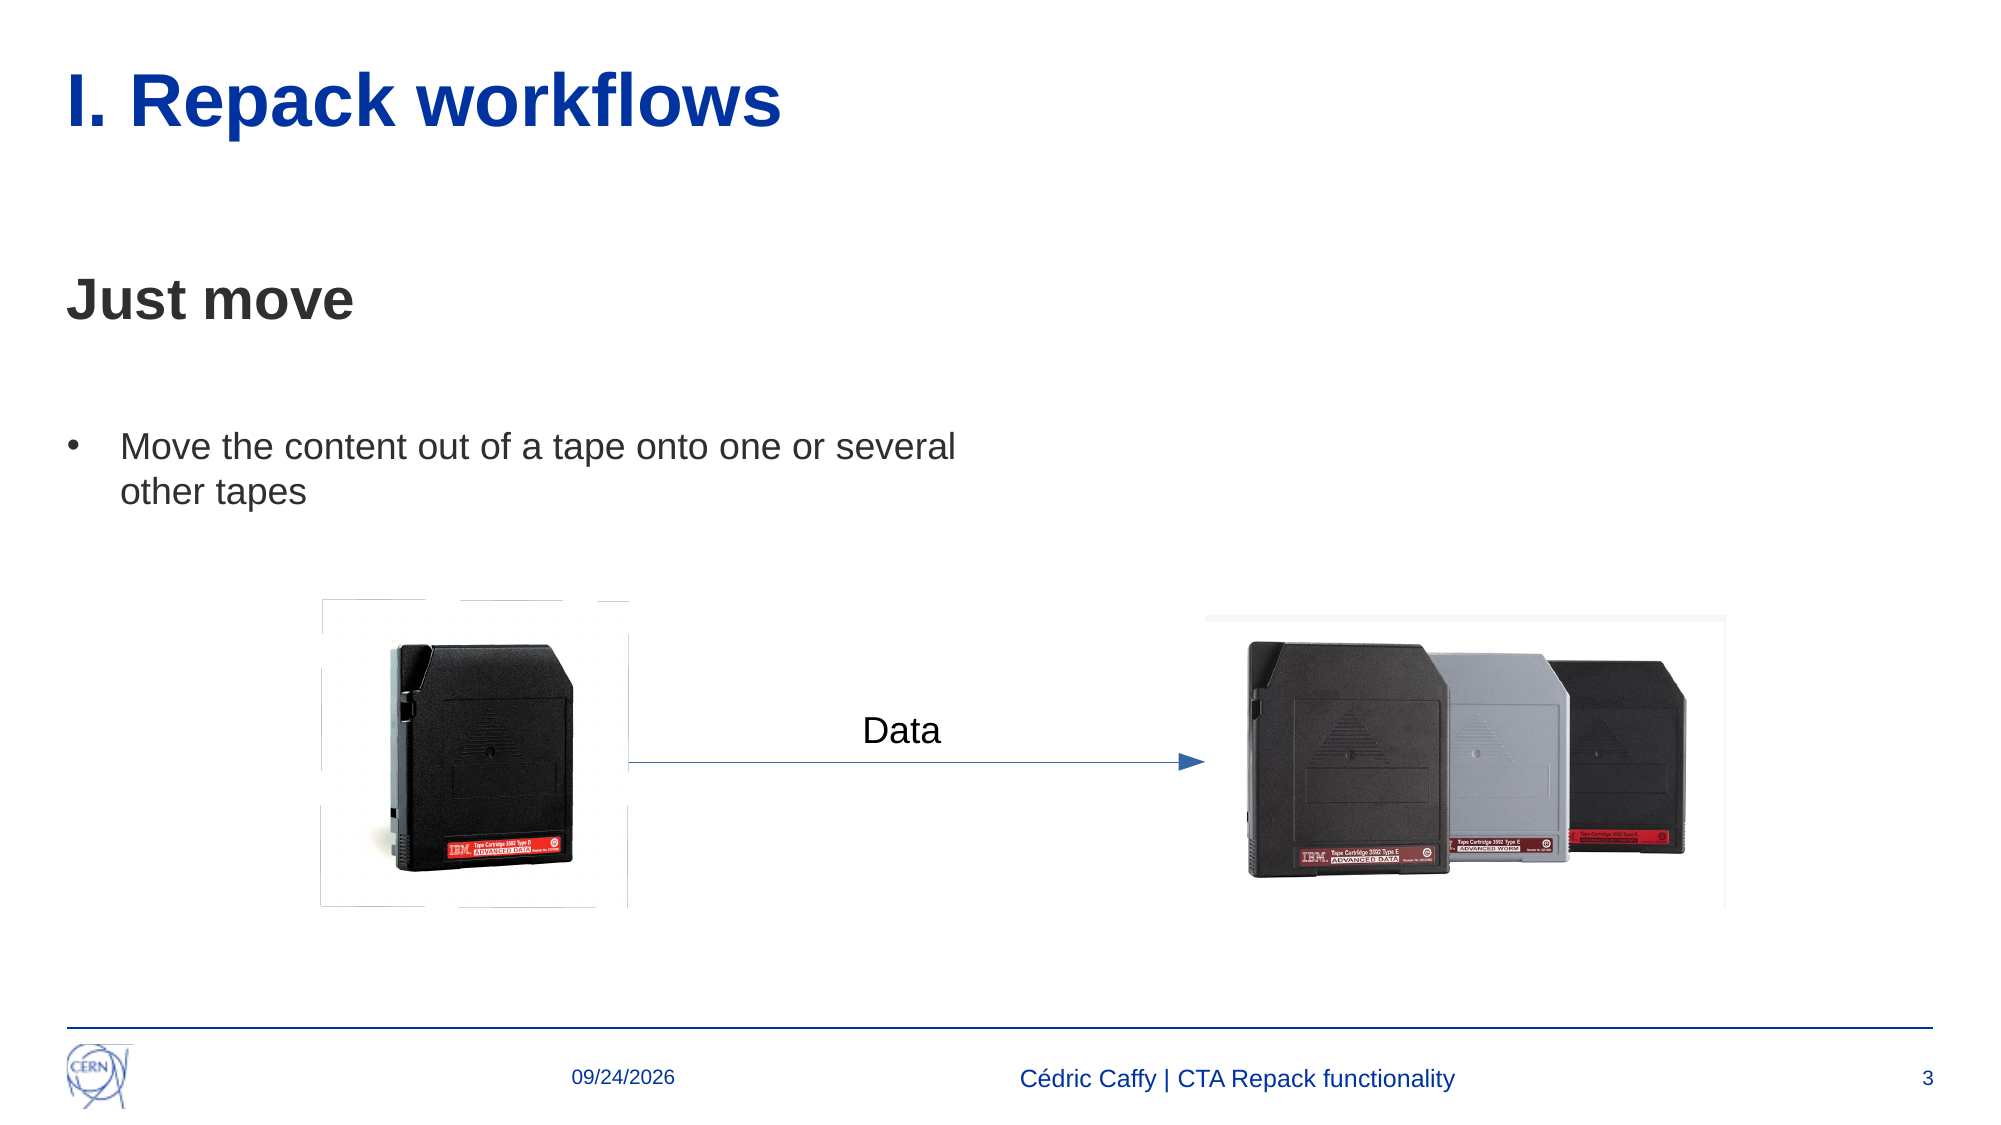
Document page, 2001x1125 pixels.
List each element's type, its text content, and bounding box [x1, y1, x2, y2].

list Just move Move the content out of a tape onto one or several other tapes [66, 261, 1000, 1018]
title I. Repack workflows [66, 61, 1933, 237]
picture [320, 599, 629, 909]
picture [1205, 615, 1726, 909]
slide_number 10/01/2020 [571, 1046, 676, 1107]
slide_number <number> [1822, 1047, 1934, 1108]
text_box Data [733, 701, 1071, 759]
footer Cédric Caffy | CTA Repack functionality [698, 1047, 1777, 1108]
